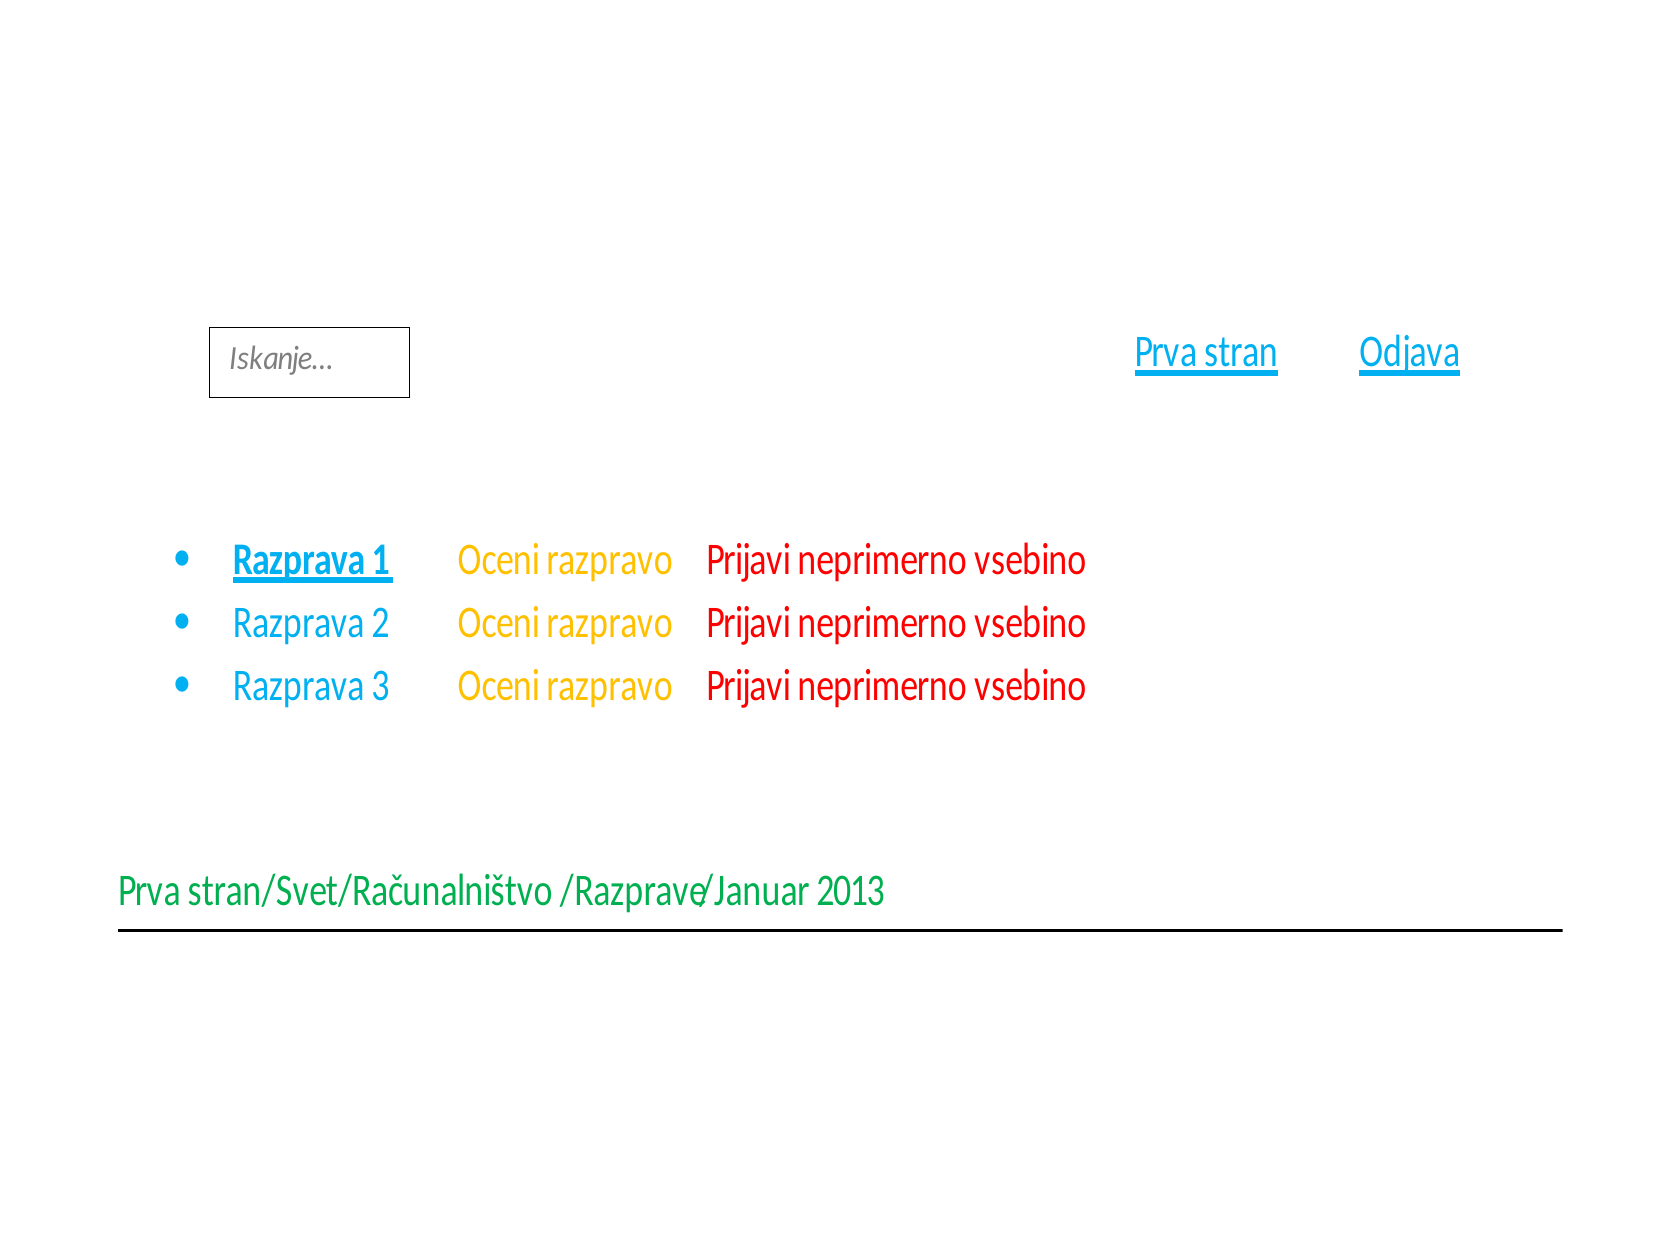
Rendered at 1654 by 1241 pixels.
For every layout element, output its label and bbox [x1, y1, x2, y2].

picture [118, 324, 1566, 975]
